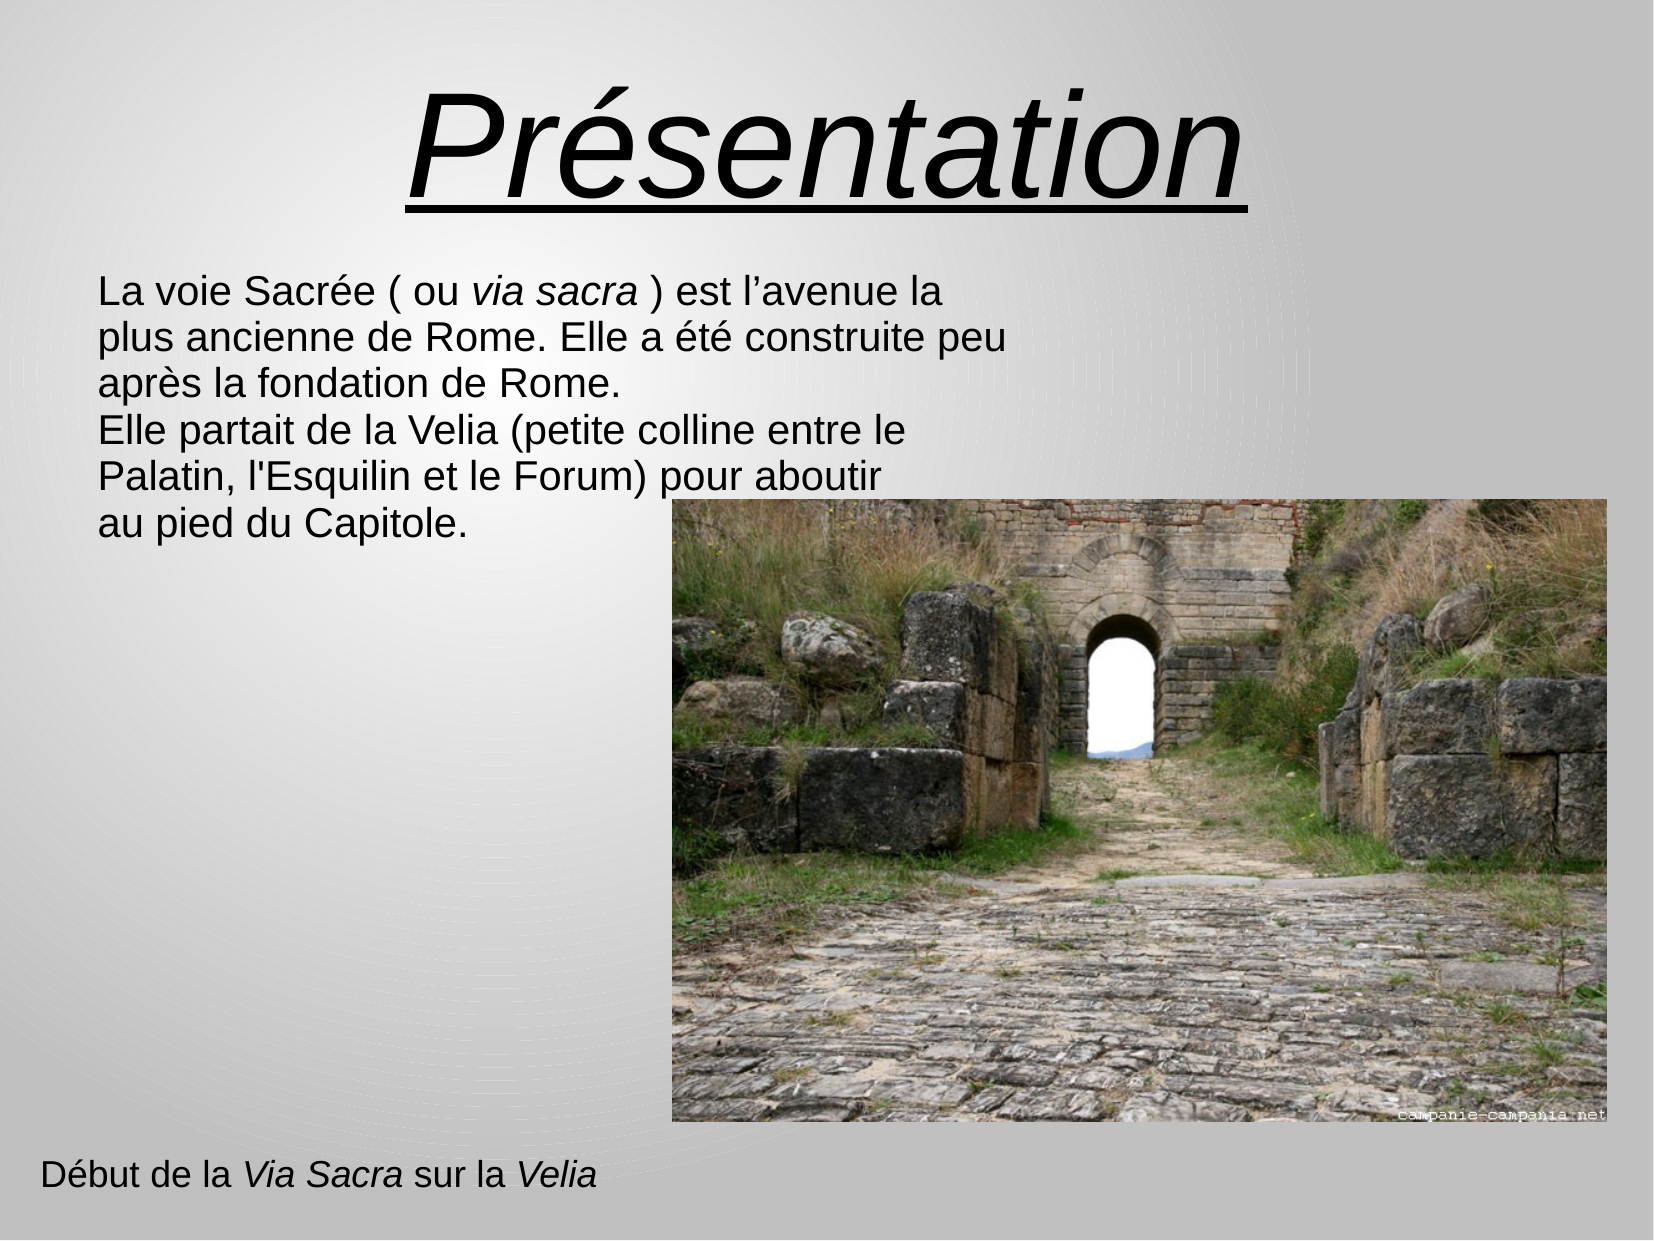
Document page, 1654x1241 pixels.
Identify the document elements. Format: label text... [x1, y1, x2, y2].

text_box Début de la Via Sacra sur la Velia [0, 1145, 792, 1203]
text_box La voie Sacrée ( ou via sacra ) est l’avenue la plus ancienne de Rome. Elle a été construite peu après la fondation de Rome. Elle partait de la Velia (petite colline entre le Palatin, l'Esquilin et le Forum) pour aboutir au pied du Capitole. [82, 259, 1025, 691]
picture [672, 499, 1607, 1123]
text_box Présentation [0, 53, 1654, 237]
